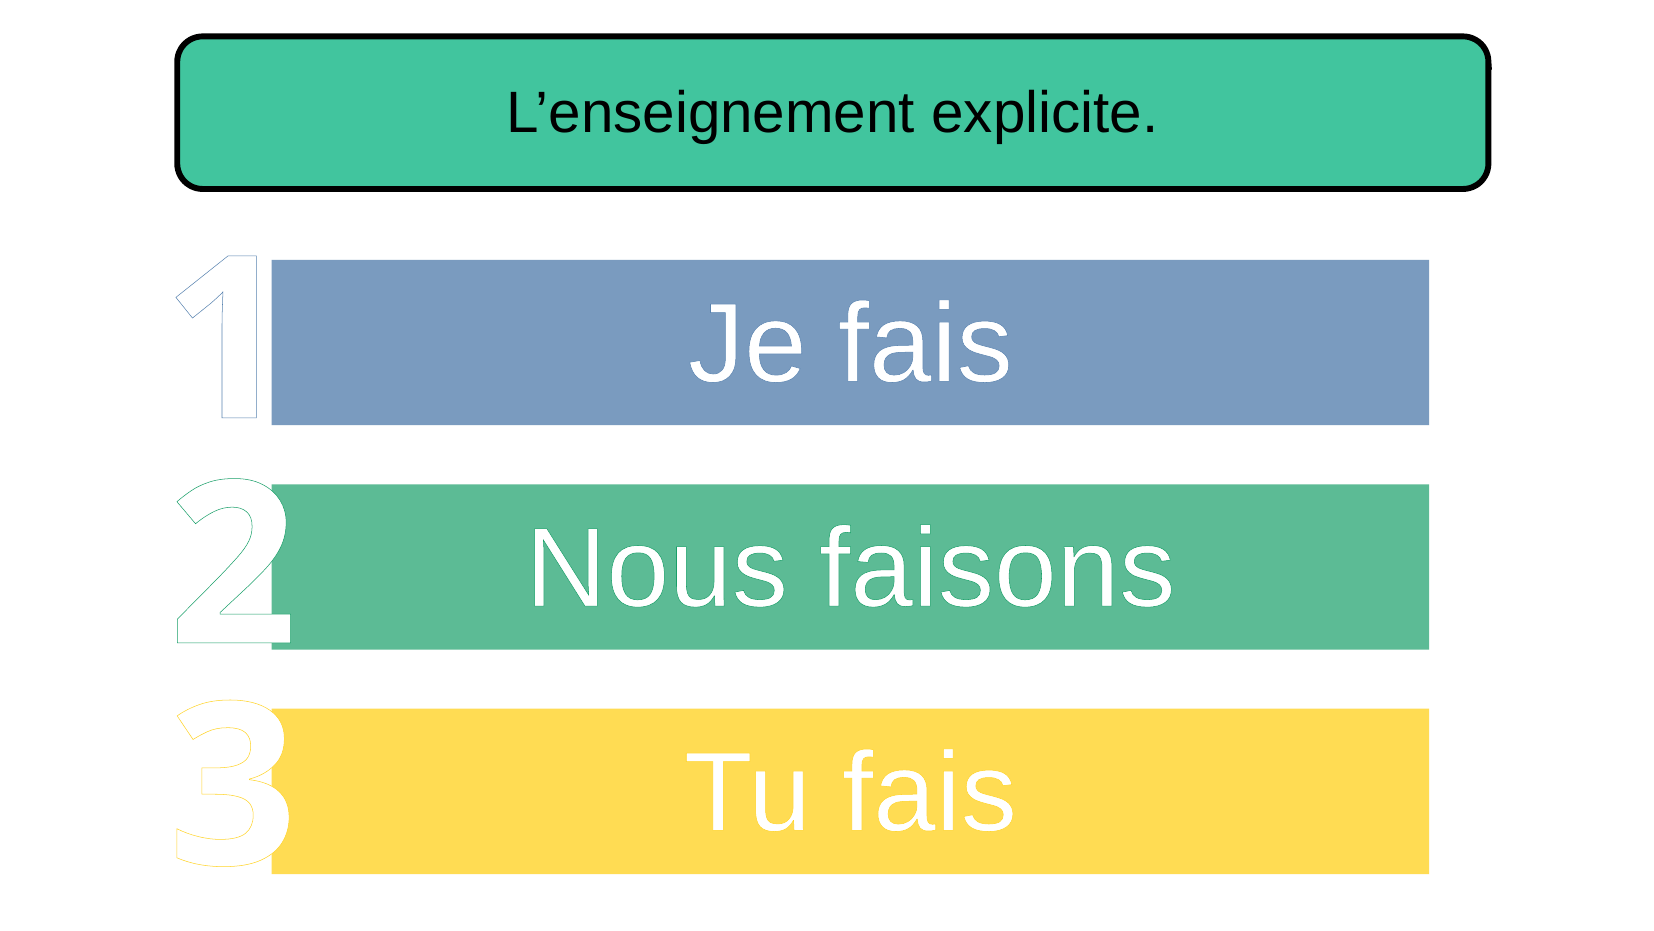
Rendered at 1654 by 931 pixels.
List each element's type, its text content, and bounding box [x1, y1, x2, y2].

text_box 3 [153, 614, 402, 931]
text_box Nous faisons [402, 484, 1430, 650]
text_box 1 [147, 167, 396, 503]
text_box Je fais [396, 259, 1430, 426]
text_box Tu fais [402, 708, 1430, 875]
text_box 2 [153, 392, 402, 614]
text_box L’enseignement explicite. [177, 36, 1489, 189]
